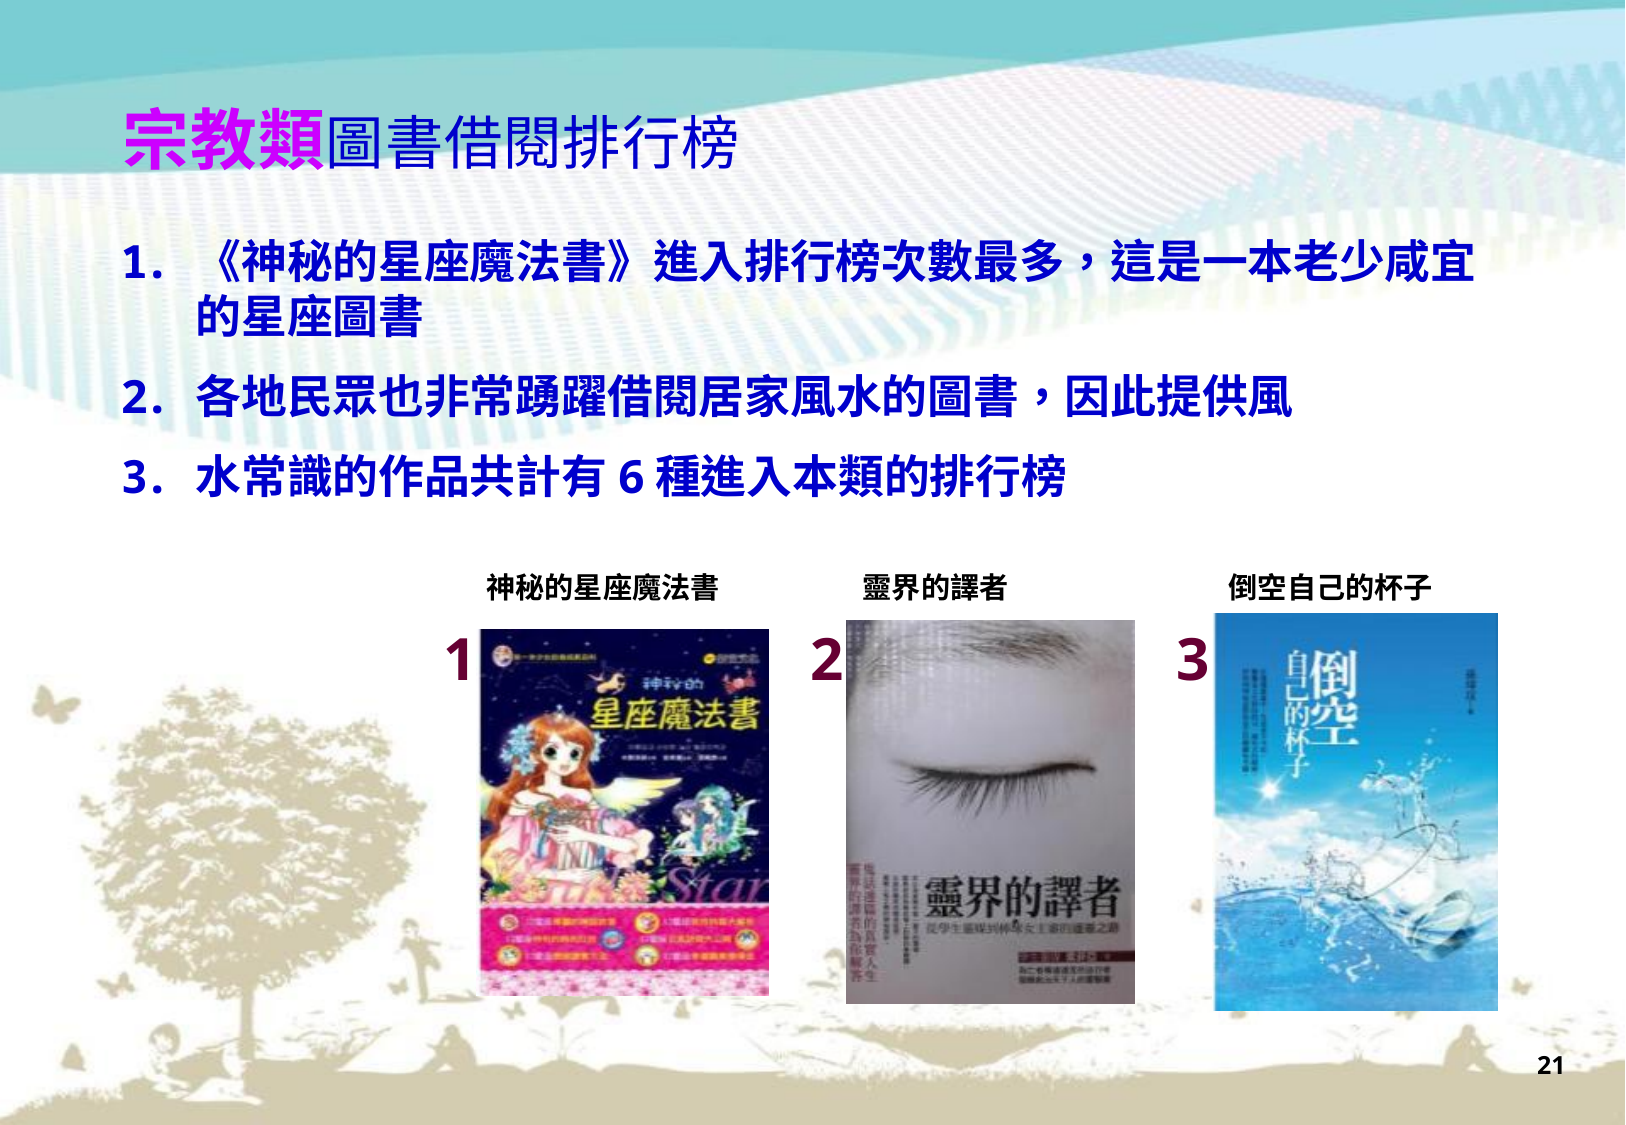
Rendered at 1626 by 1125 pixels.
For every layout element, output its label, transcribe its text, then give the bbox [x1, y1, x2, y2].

text_box 神秘的星座魔法書 [471, 562, 736, 613]
text_box 2 [795, 614, 859, 700]
text_box 宗教類圖書借閱排行榜 [107, 89, 756, 185]
text_box 倒空自己的杯子 [1213, 562, 1449, 613]
text_box 靈界的譯者 [847, 562, 1024, 613]
text_box 3 [1161, 614, 1212, 700]
text_box 1 [428, 614, 493, 700]
picture [0, 0, 1625, 1125]
text_box 《神秘的星座魔法書》進入排行榜次數最多，這是一本老少咸宜的星座圖書 各地民眾也非常踴躍借閱居家風水的圖書，因此提供風 水常識的作品共計有6種進入本類的排行榜 [105, 208, 1522, 527]
